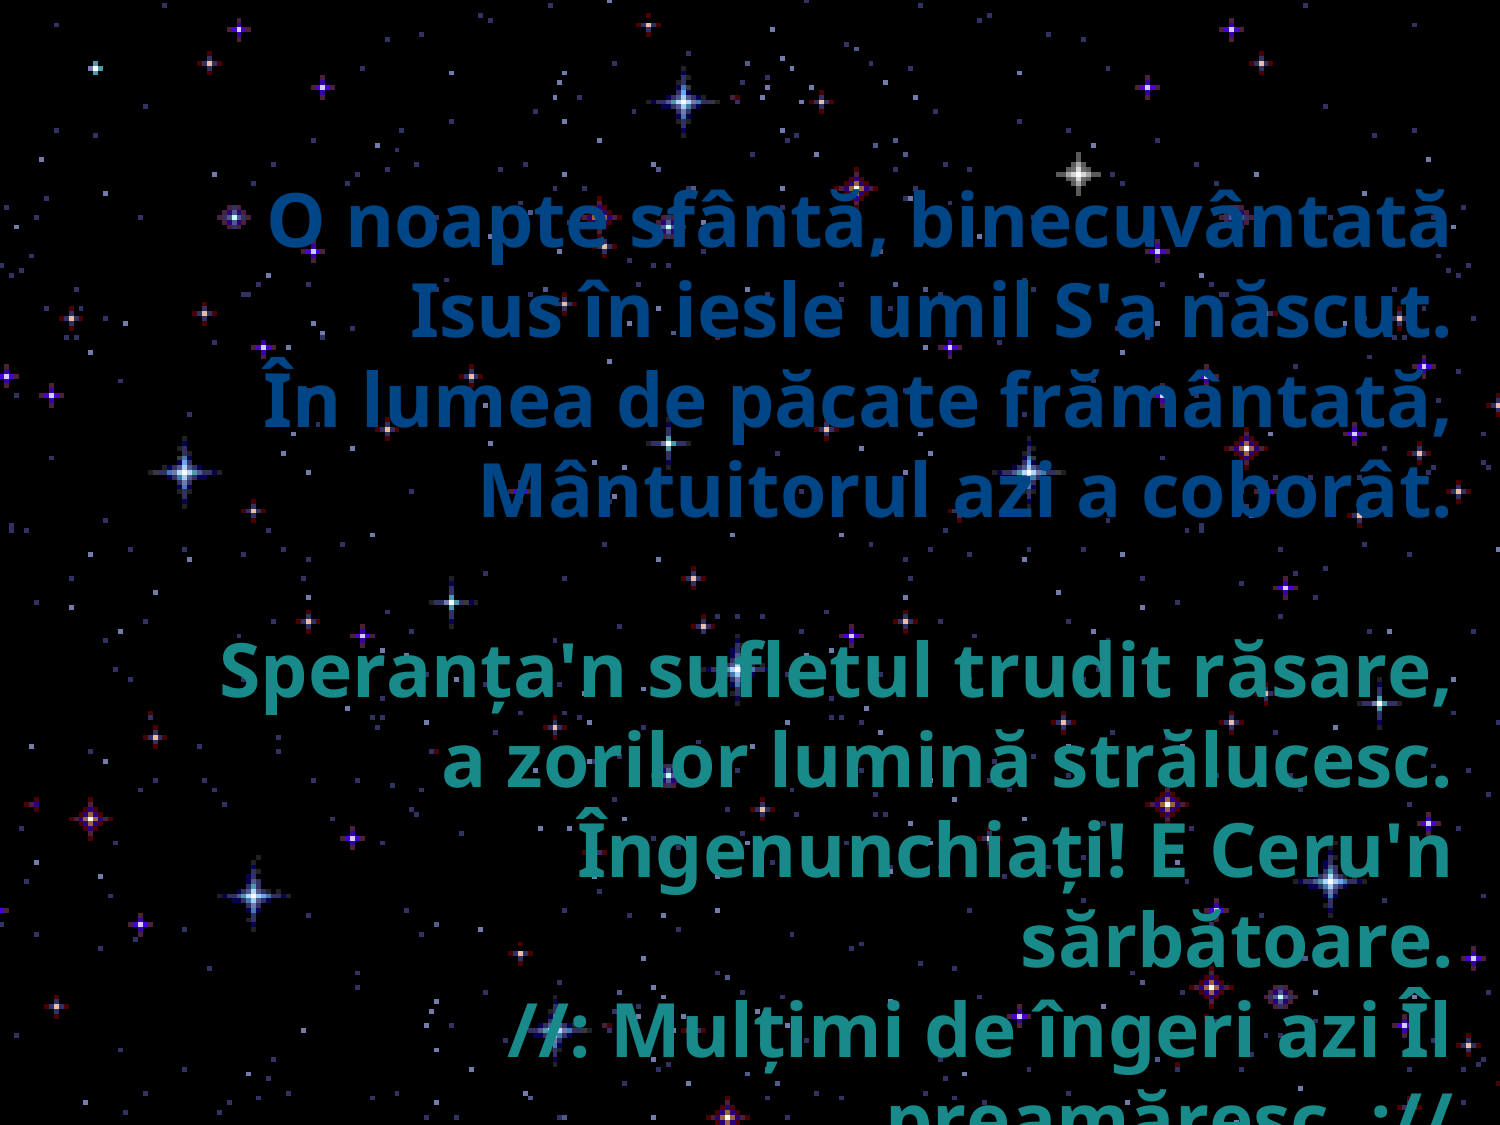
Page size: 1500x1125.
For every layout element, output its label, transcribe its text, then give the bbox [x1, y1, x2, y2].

picture [1099, 1114, 1113, 1125]
picture [981, 1113, 997, 1122]
text_box O noapte sfântă, binecuvântată Isus în iesle umil S'a născut. În lumea de păcate frământată, Mântuitorul azi a coborât. Speranţa'n sufletul trudit răsare, a zorilor lumină strălucesc. Îngenunchiaţi! E Ceru'n sărbătoare. //: Mulţimi de îngeri azi Îl preamăresc. :// [112, 165, 1469, 1081]
picture [1224, 1113, 1240, 1122]
picture [1073, 1114, 1087, 1125]
picture [902, 1114, 918, 1125]
picture [0, 0, 1500, 1125]
